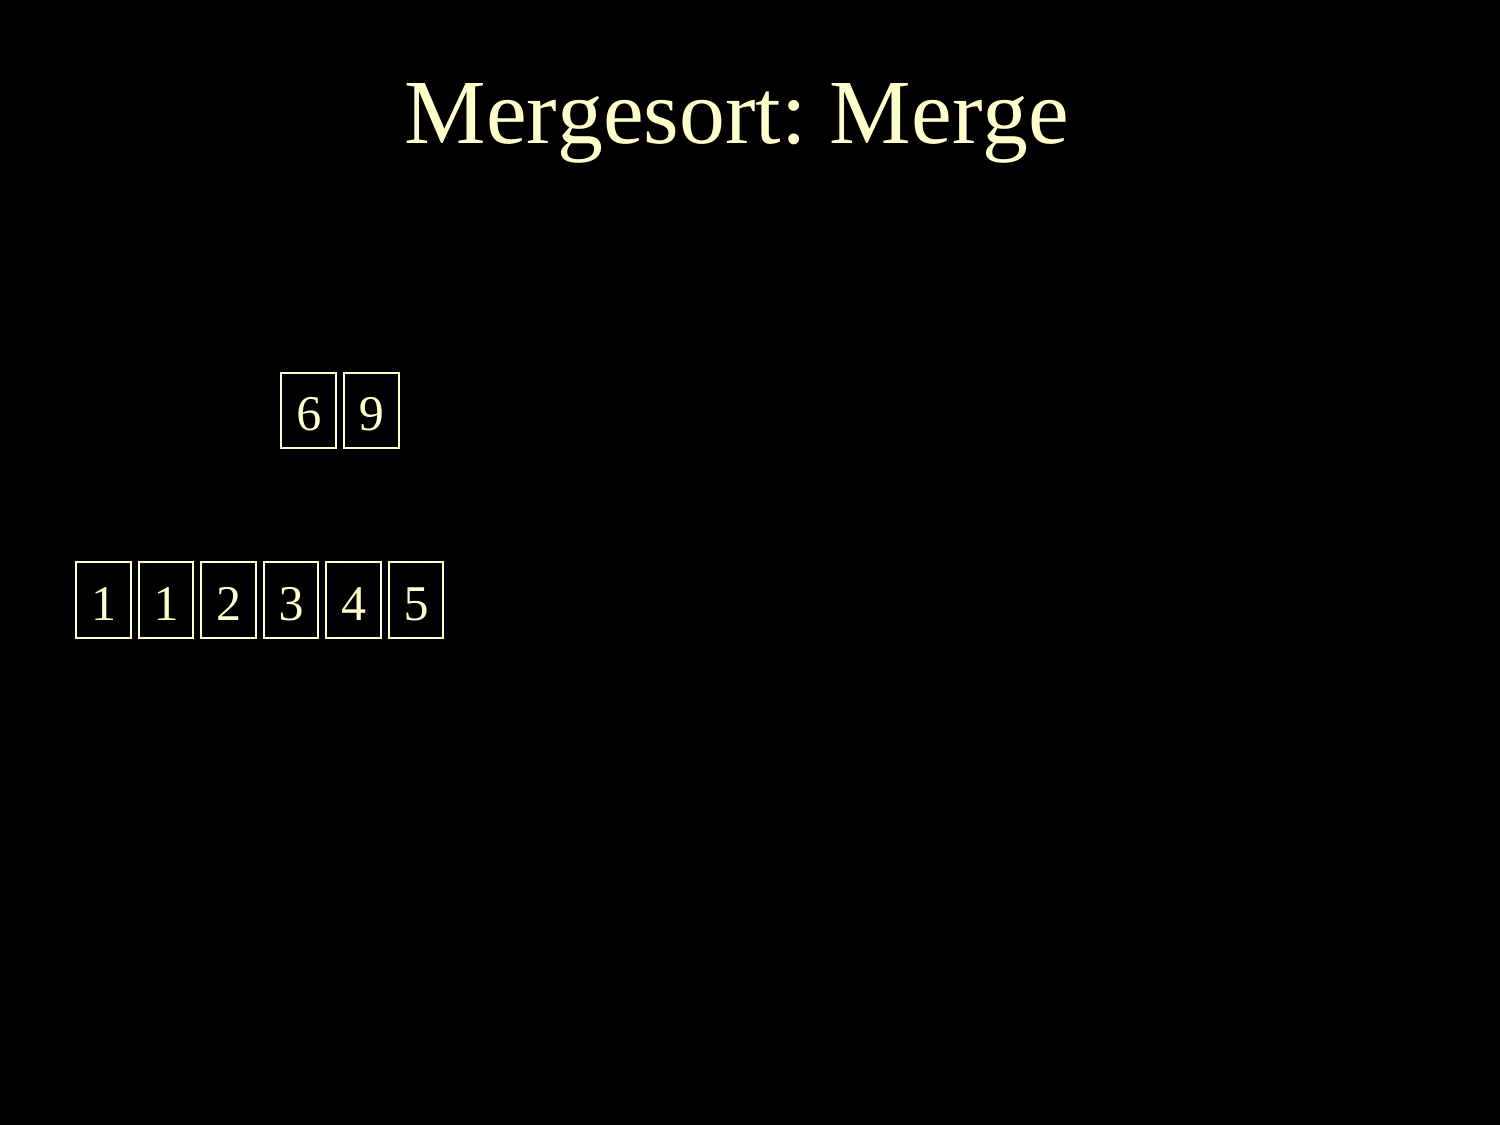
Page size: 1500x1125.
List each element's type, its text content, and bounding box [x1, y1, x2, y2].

text_box 9 [343, 372, 399, 449]
text_box 5 [388, 562, 444, 638]
text_box 1 [76, 562, 131, 638]
text_box 2 [201, 562, 256, 638]
title Mergesort: Merge [8, 50, 1467, 176]
text_box 4 [326, 562, 381, 638]
text_box 1 [138, 562, 194, 638]
text_box 3 [263, 562, 319, 638]
text_box 6 [281, 372, 337, 449]
